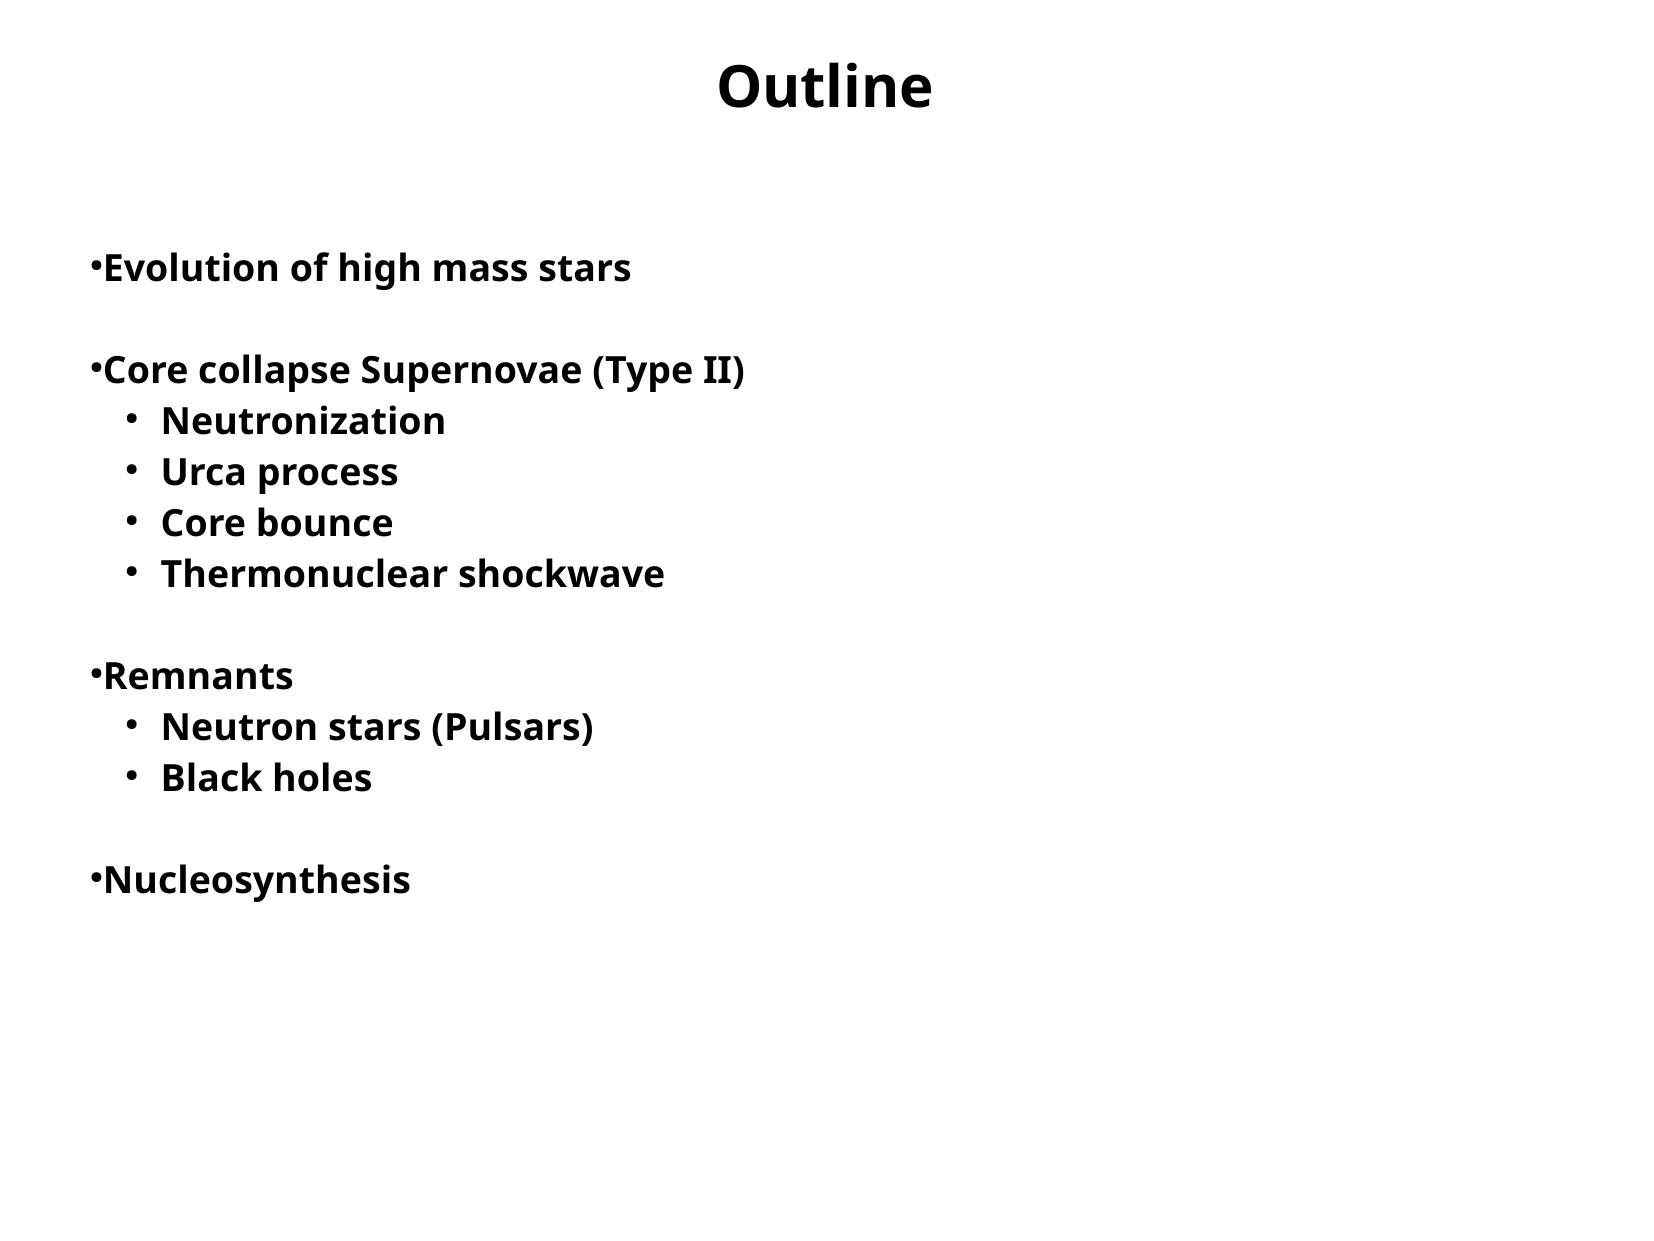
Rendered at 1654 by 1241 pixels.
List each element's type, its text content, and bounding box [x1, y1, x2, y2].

text_box Outline [262, 37, 1388, 134]
text_box Evolution of high mass stars Core collapse Supernovae (Type II) Neutronization Urca process Core bounce Thermonuclear shockwave Remnants Neutron stars (Pulsars) Black holes Nucleosynthesis [75, 150, 1576, 1126]
